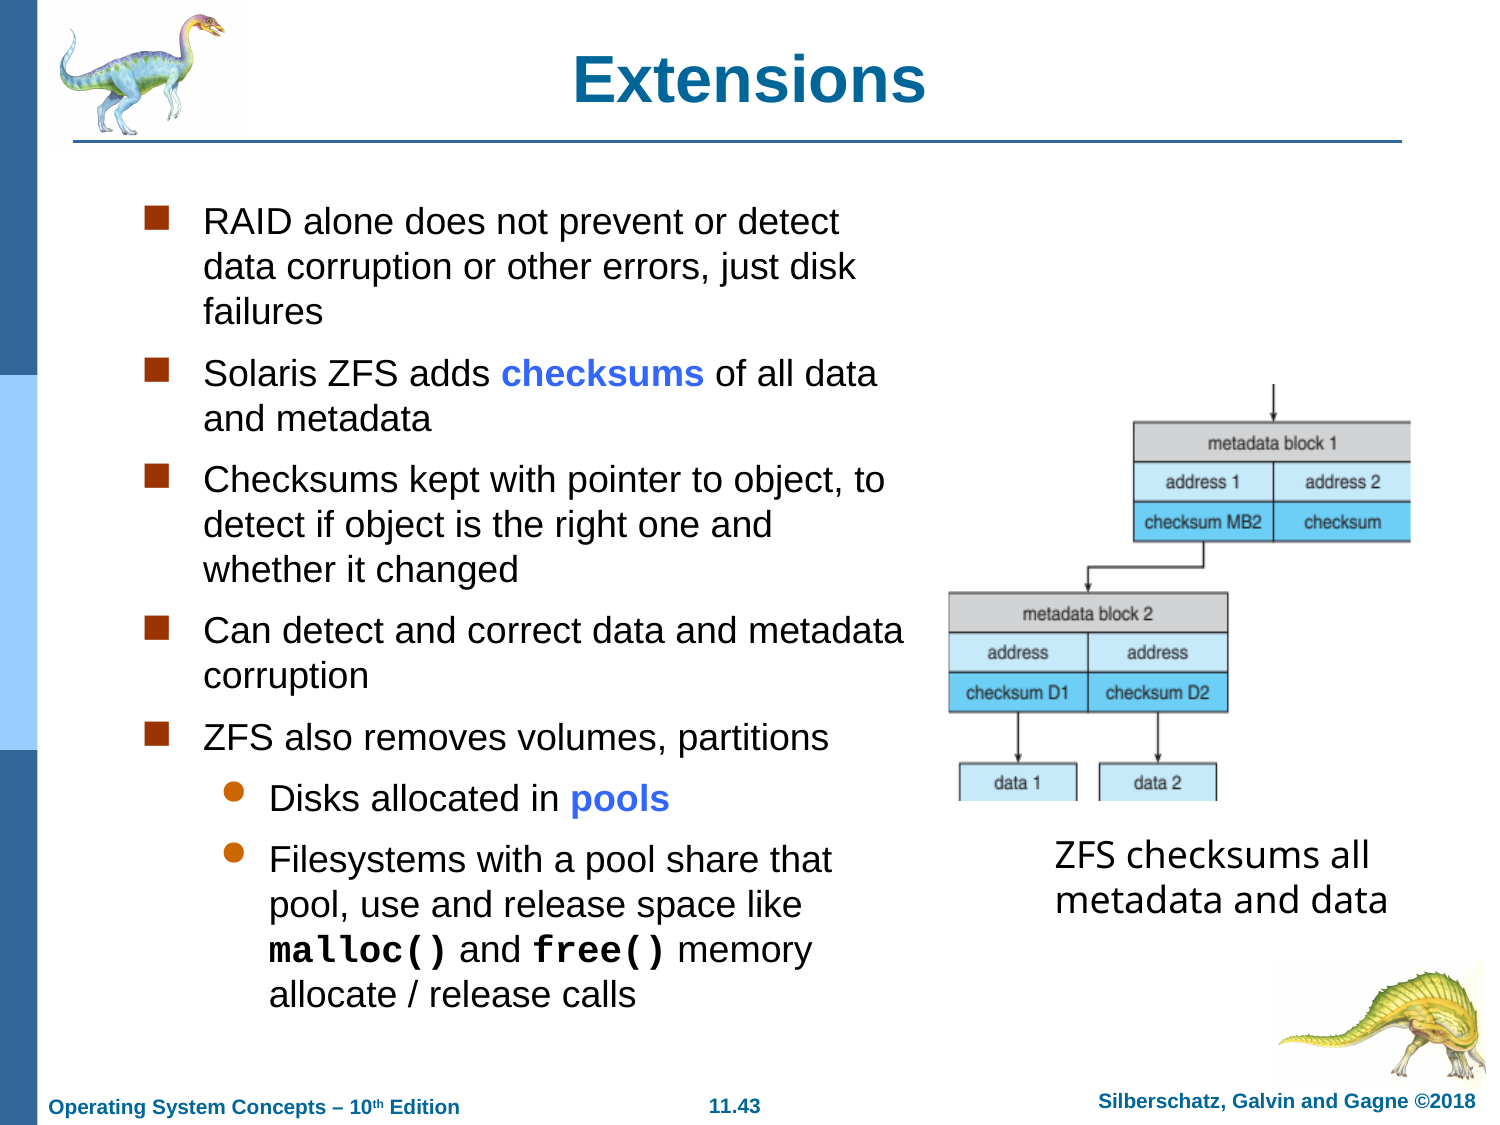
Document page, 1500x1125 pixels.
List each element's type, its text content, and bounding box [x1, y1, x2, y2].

list RAID alone does not prevent or detect data corruption or other errors, just disk failures Solaris ZFS adds checksums of all data and metadata Checksums kept with pointer to object, to detect if object is the right one and whether it changed Can detect and correct data and metadata corruption ZFS also removes volumes, partitions Disks allocated in pools Filesystems with a pool share that pool, use and release space like malloc() and free() memory allocate / release calls [132, 189, 922, 1036]
picture [1275, 959, 1486, 1090]
picture [1415, 1093, 1423, 1098]
picture [46, 0, 243, 149]
picture [948, 384, 1411, 801]
text_box ZFS checksums all metadata and data [1039, 823, 1500, 930]
title Extensions [75, 28, 1426, 124]
